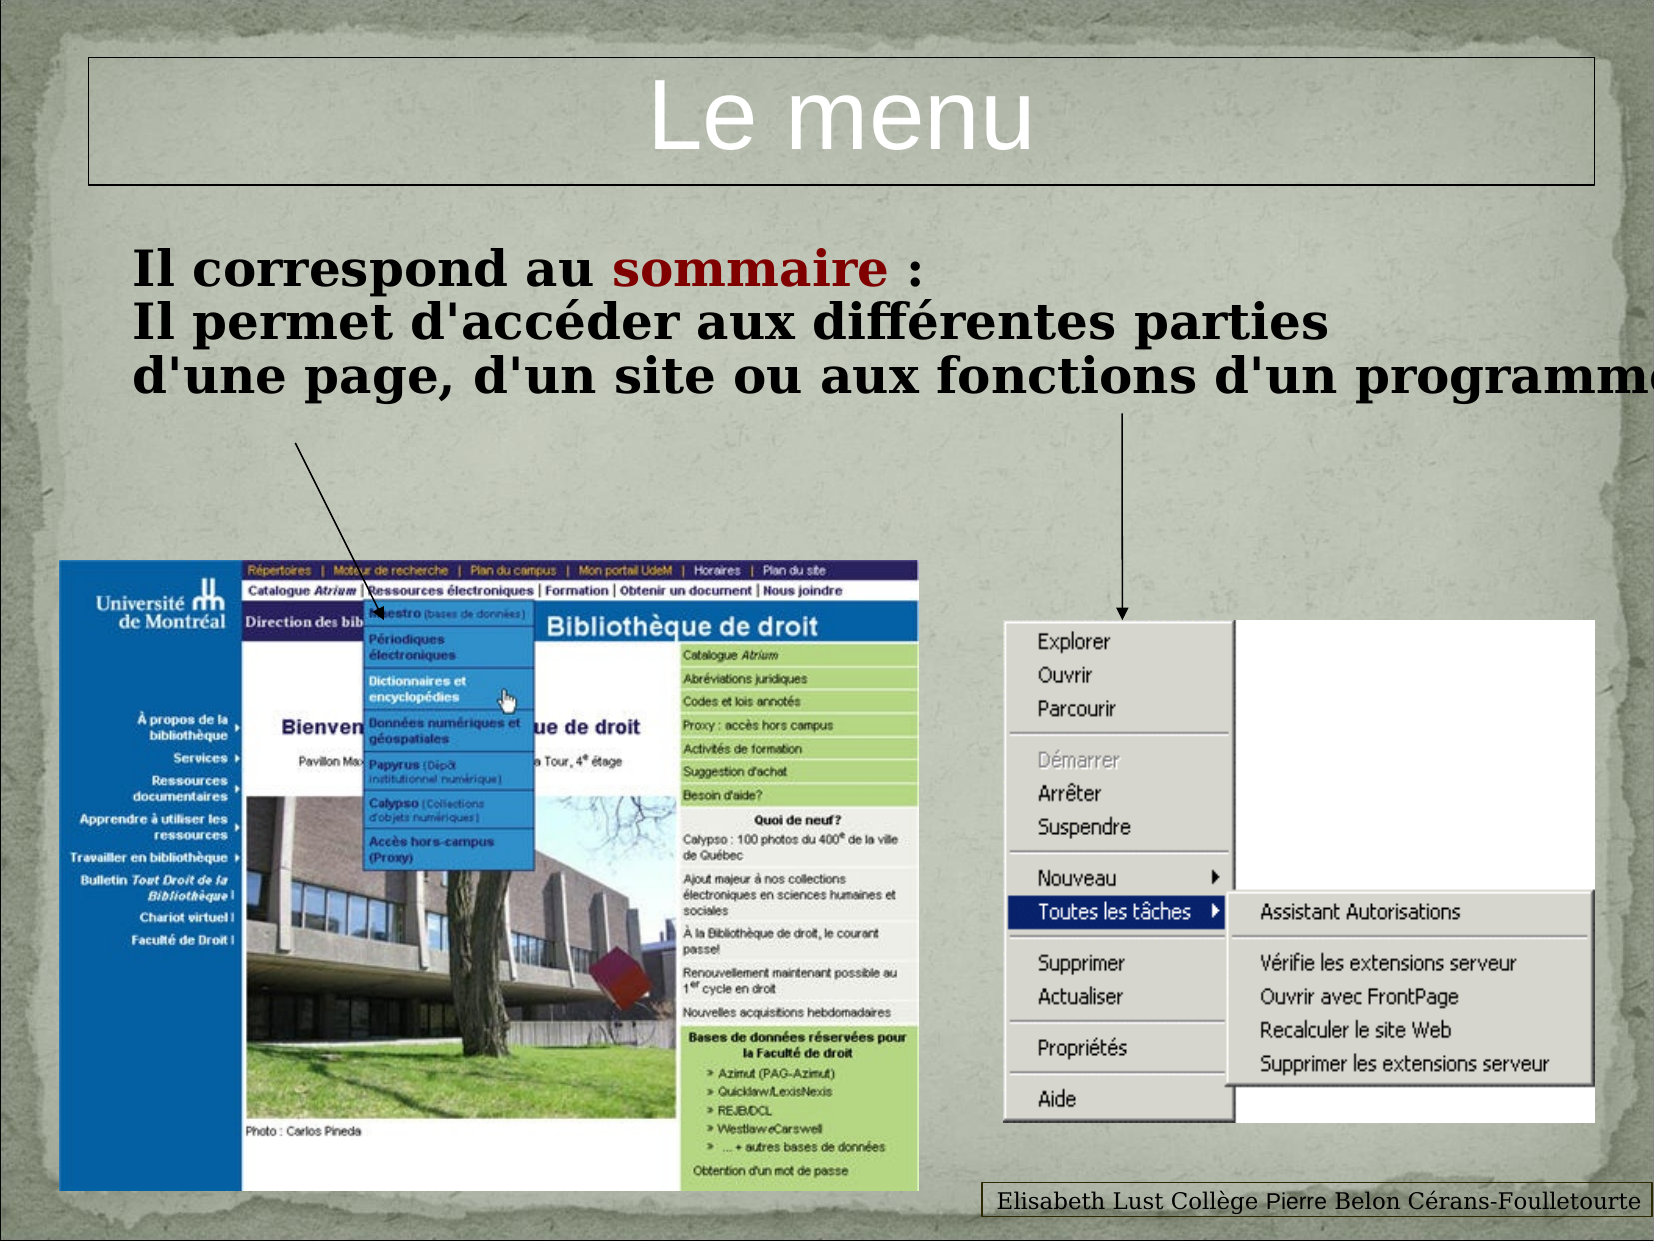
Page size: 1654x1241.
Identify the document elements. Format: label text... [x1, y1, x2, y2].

text_box Le menu [88, 57, 1595, 185]
text_box Elisabeth Lust Collège Pierre Belon Cérans-Foulletourte [981, 1182, 1652, 1217]
picture [0, 0, 1654, 1241]
text_box Il correspond au sommaire : Il permet d'accéder aux différentes parties d'une page, d'un site ou aux fonctions d'un programme. [118, 236, 1536, 530]
